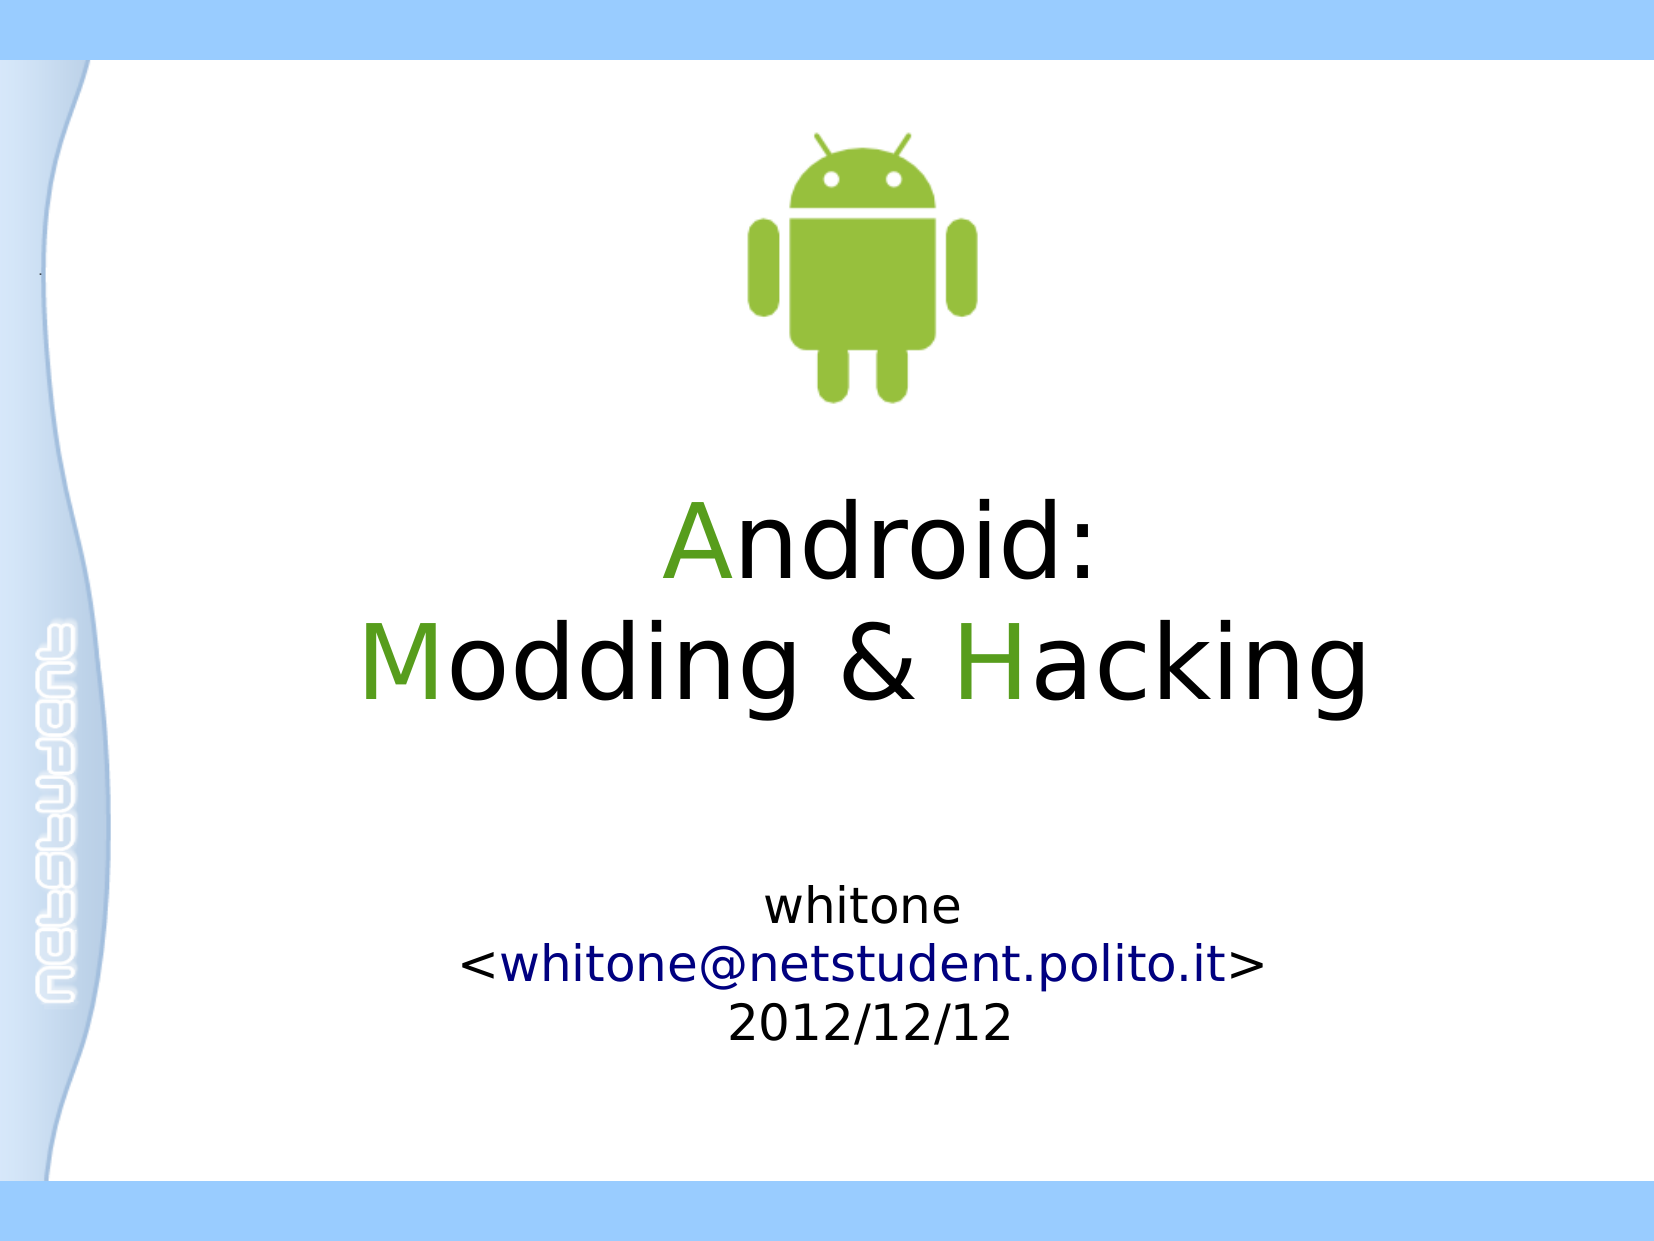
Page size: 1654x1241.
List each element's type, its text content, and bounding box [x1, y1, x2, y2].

text_box whitone <whitone@netstudent.polito.it> 2012/12/12 [442, 869, 1284, 1060]
text_box [0, 0, 1654, 60]
text_box Android: Modding & Hacking [208, 474, 1453, 859]
text_box [0, 1181, 1654, 1241]
picture [738, 123, 988, 414]
picture [0, 60, 148, 1181]
